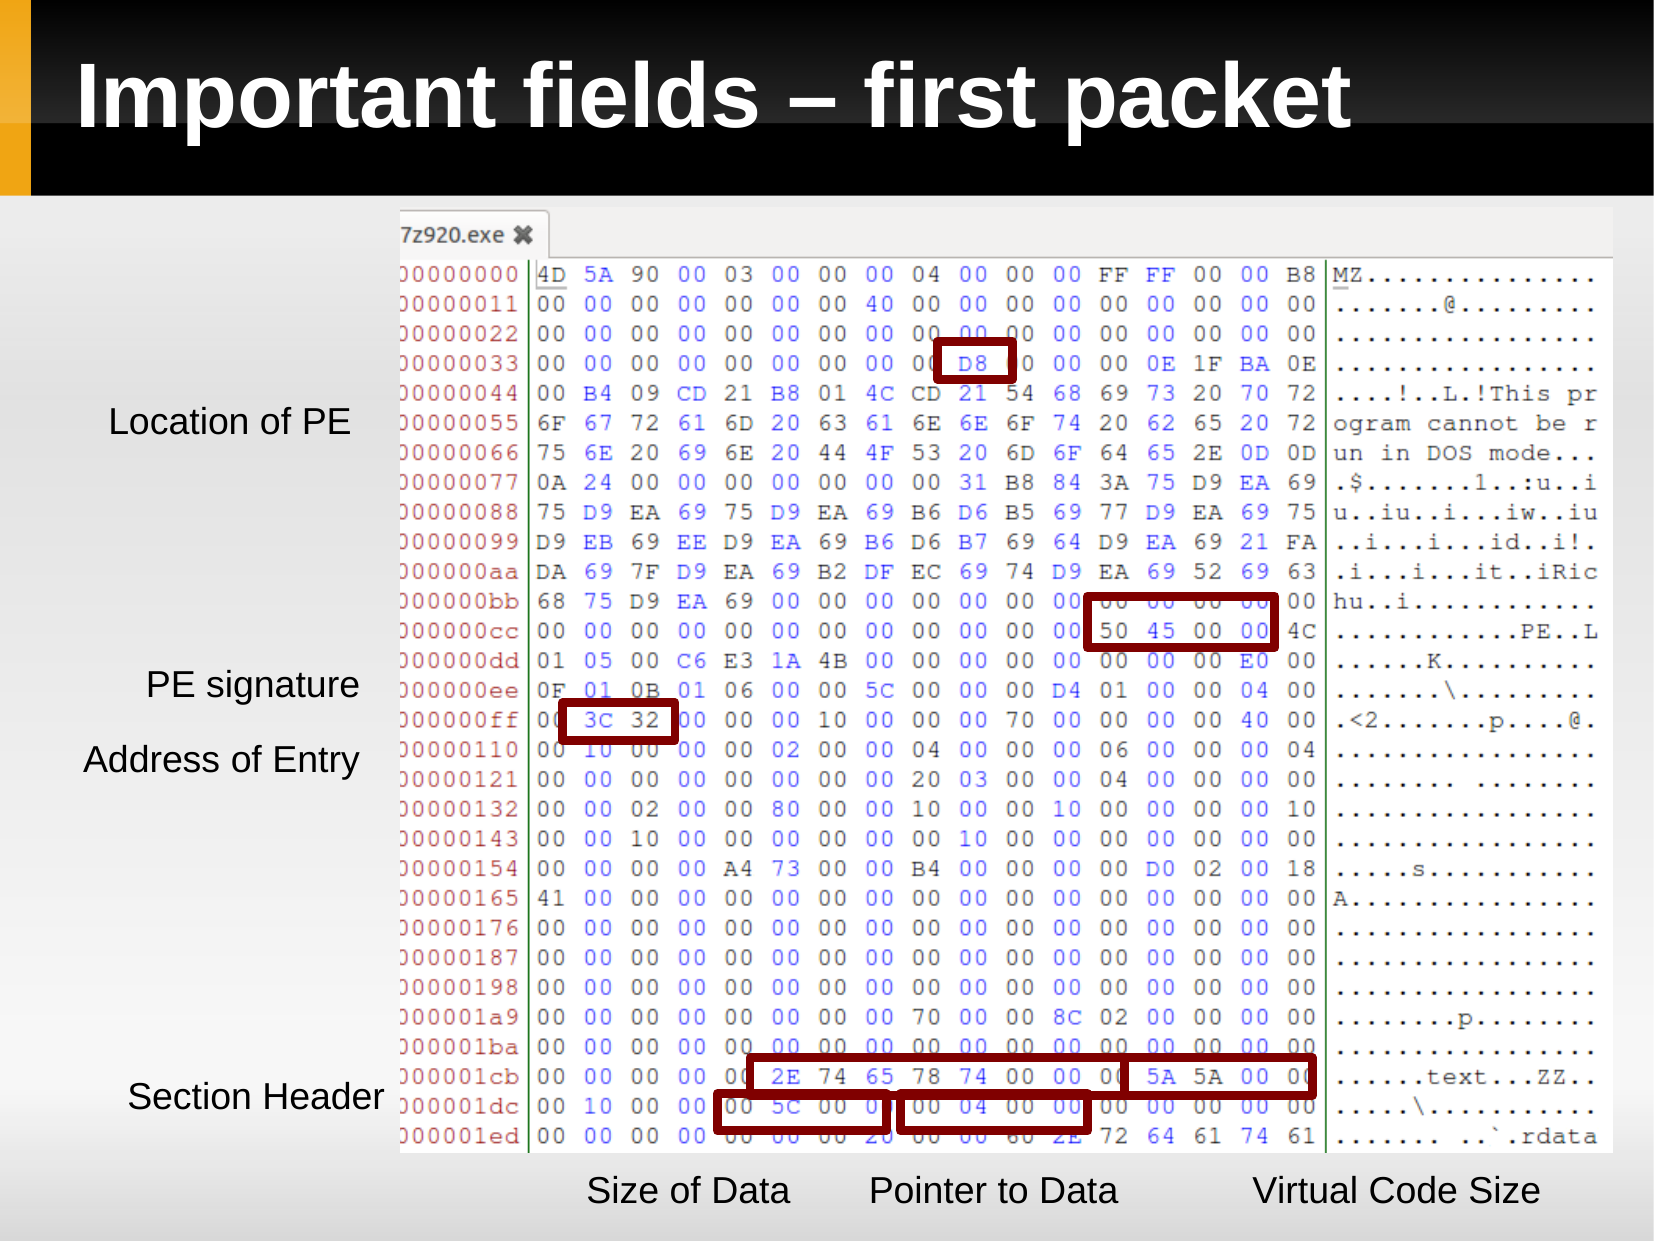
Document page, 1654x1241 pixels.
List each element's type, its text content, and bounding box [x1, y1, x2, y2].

title Important fields – first packet [75, 0, 1564, 193]
text_box Size of Data [571, 1162, 806, 1220]
picture [0, 0, 1654, 1241]
text_box Address of Entry [68, 730, 376, 788]
text_box PE signature [131, 655, 376, 713]
text_box Location of PE [93, 393, 378, 451]
text_box Section Header [112, 1068, 400, 1126]
text_box Pointer to Data [853, 1162, 1134, 1220]
text_box Virtual Code Size [1237, 1162, 1557, 1220]
